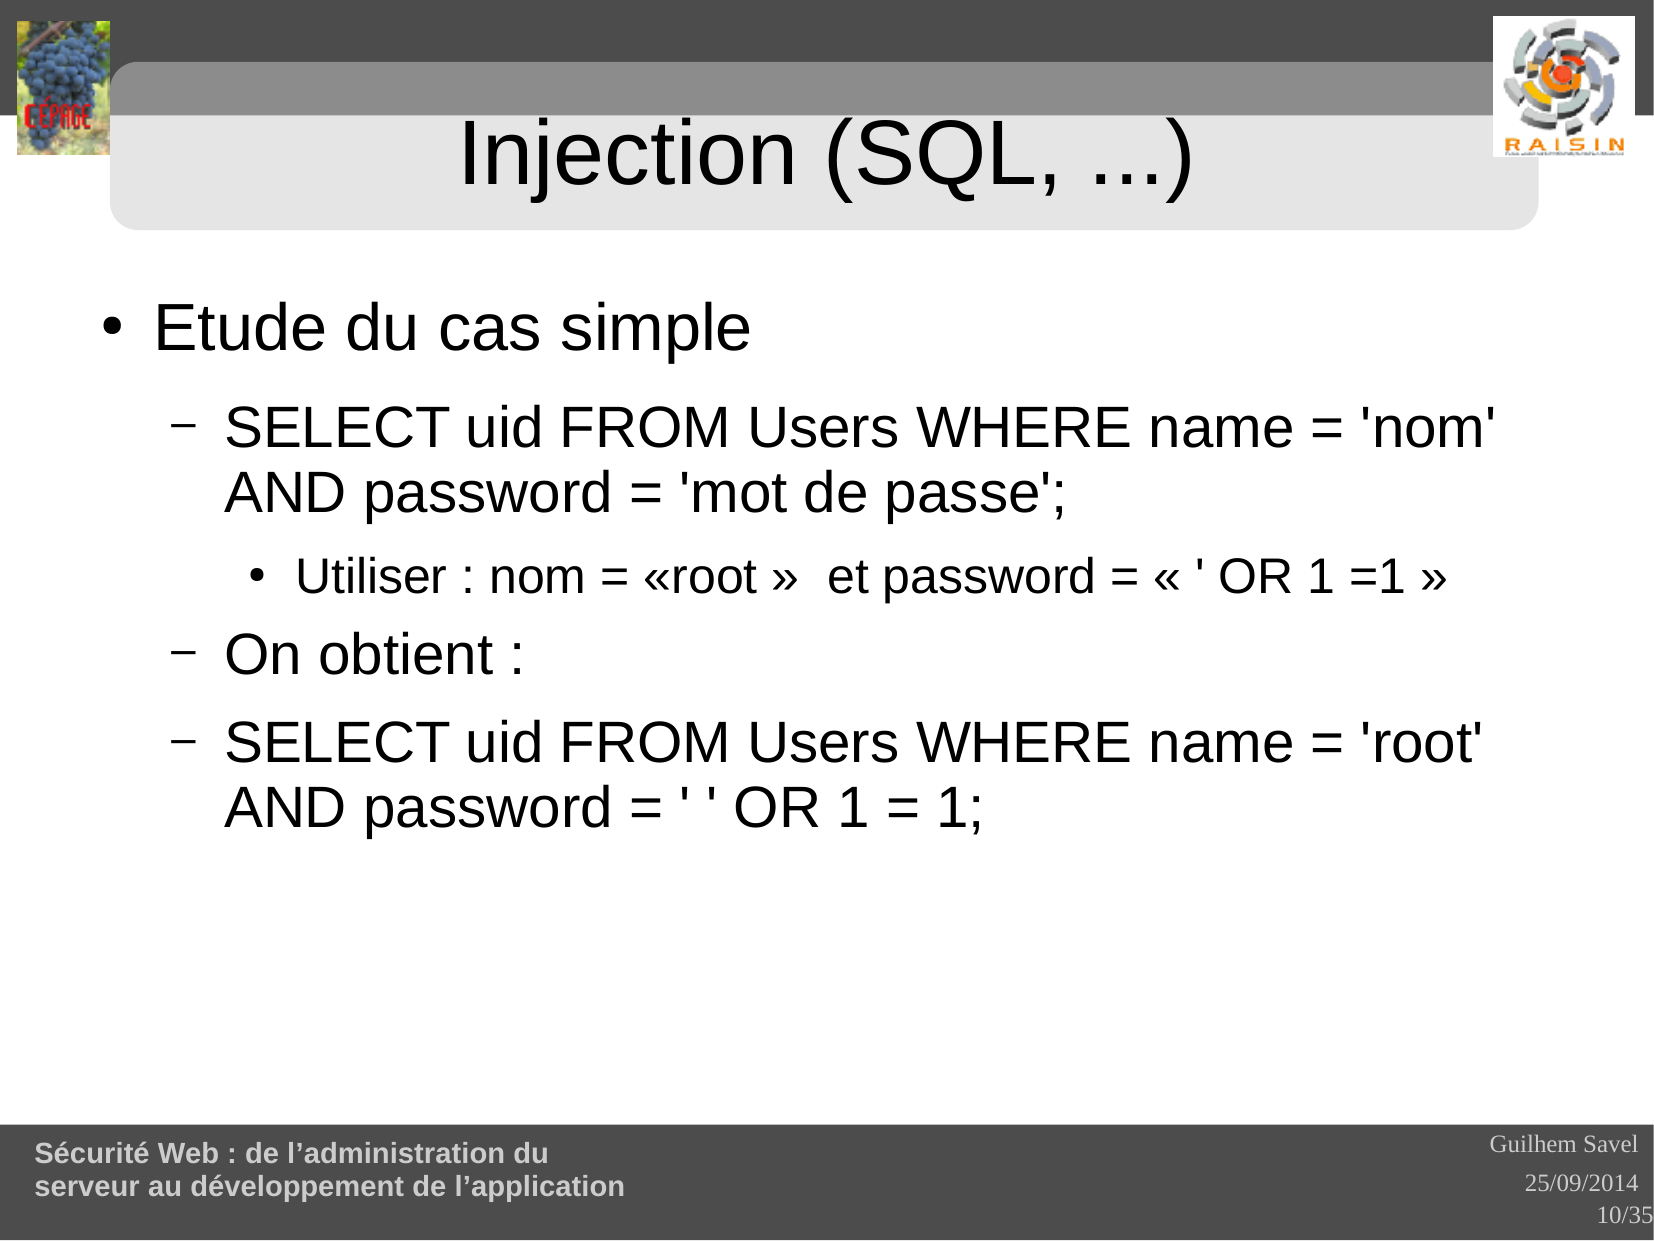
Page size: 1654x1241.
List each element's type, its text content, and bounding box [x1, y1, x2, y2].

picture [1493, 16, 1635, 157]
title Injection (SQL, ...) [82, 49, 1571, 257]
picture [17, 21, 110, 155]
list Etude du cas simple SELECT uid FROM Users WHERE name = 'nom' AND password = 'mot de passe'; Utiliser : nom = «root » et password = « ' OR 1 =1 » On obtient : SELECT uid FROM Users WHERE name = 'root' AND password = ' ' OR 1 = 1; [82, 290, 1571, 1010]
